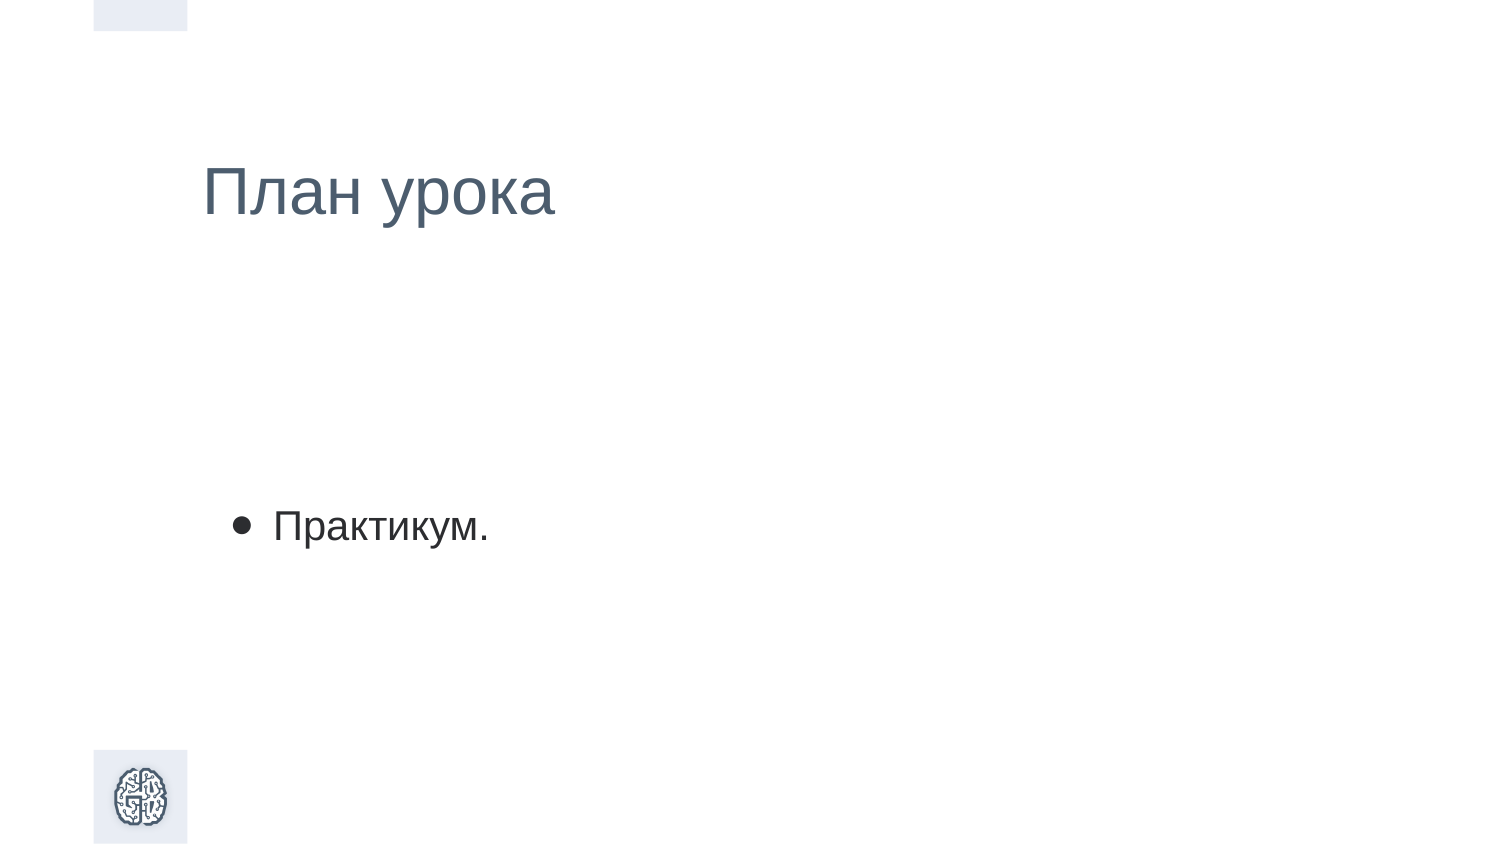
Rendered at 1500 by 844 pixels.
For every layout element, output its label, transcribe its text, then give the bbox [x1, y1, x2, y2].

picture [106, 760, 175, 834]
text_box План урока [187, 93, 1312, 282]
text_box Практикум. [187, 303, 1312, 743]
